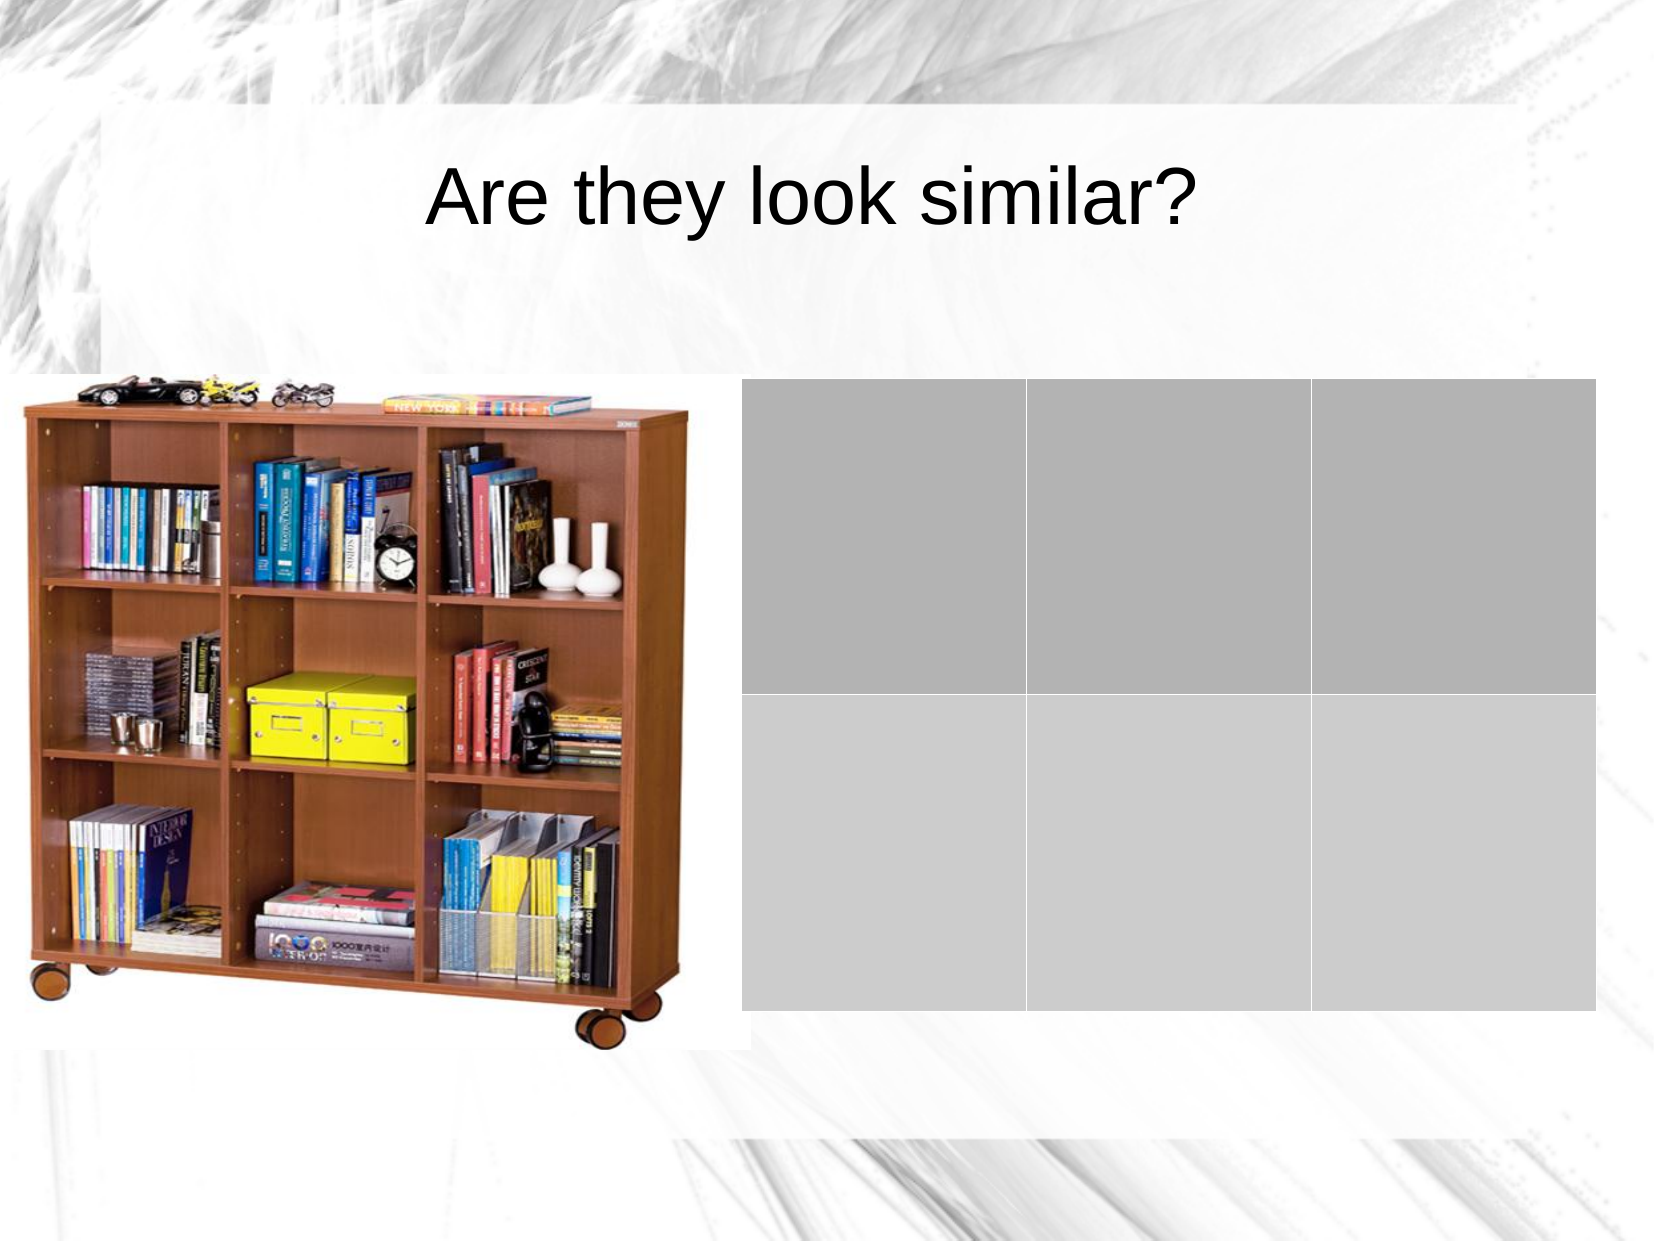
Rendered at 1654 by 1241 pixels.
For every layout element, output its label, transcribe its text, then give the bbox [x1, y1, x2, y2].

table_cell [1312, 695, 1596, 1011]
table_cell [742, 695, 1026, 1011]
table_header [1312, 379, 1596, 694]
table_cell [1027, 695, 1311, 1011]
table_header [1027, 379, 1311, 694]
title Are they look similar? [118, 112, 1506, 281]
table_header [742, 379, 1026, 694]
picture [0, 0, 1654, 1241]
